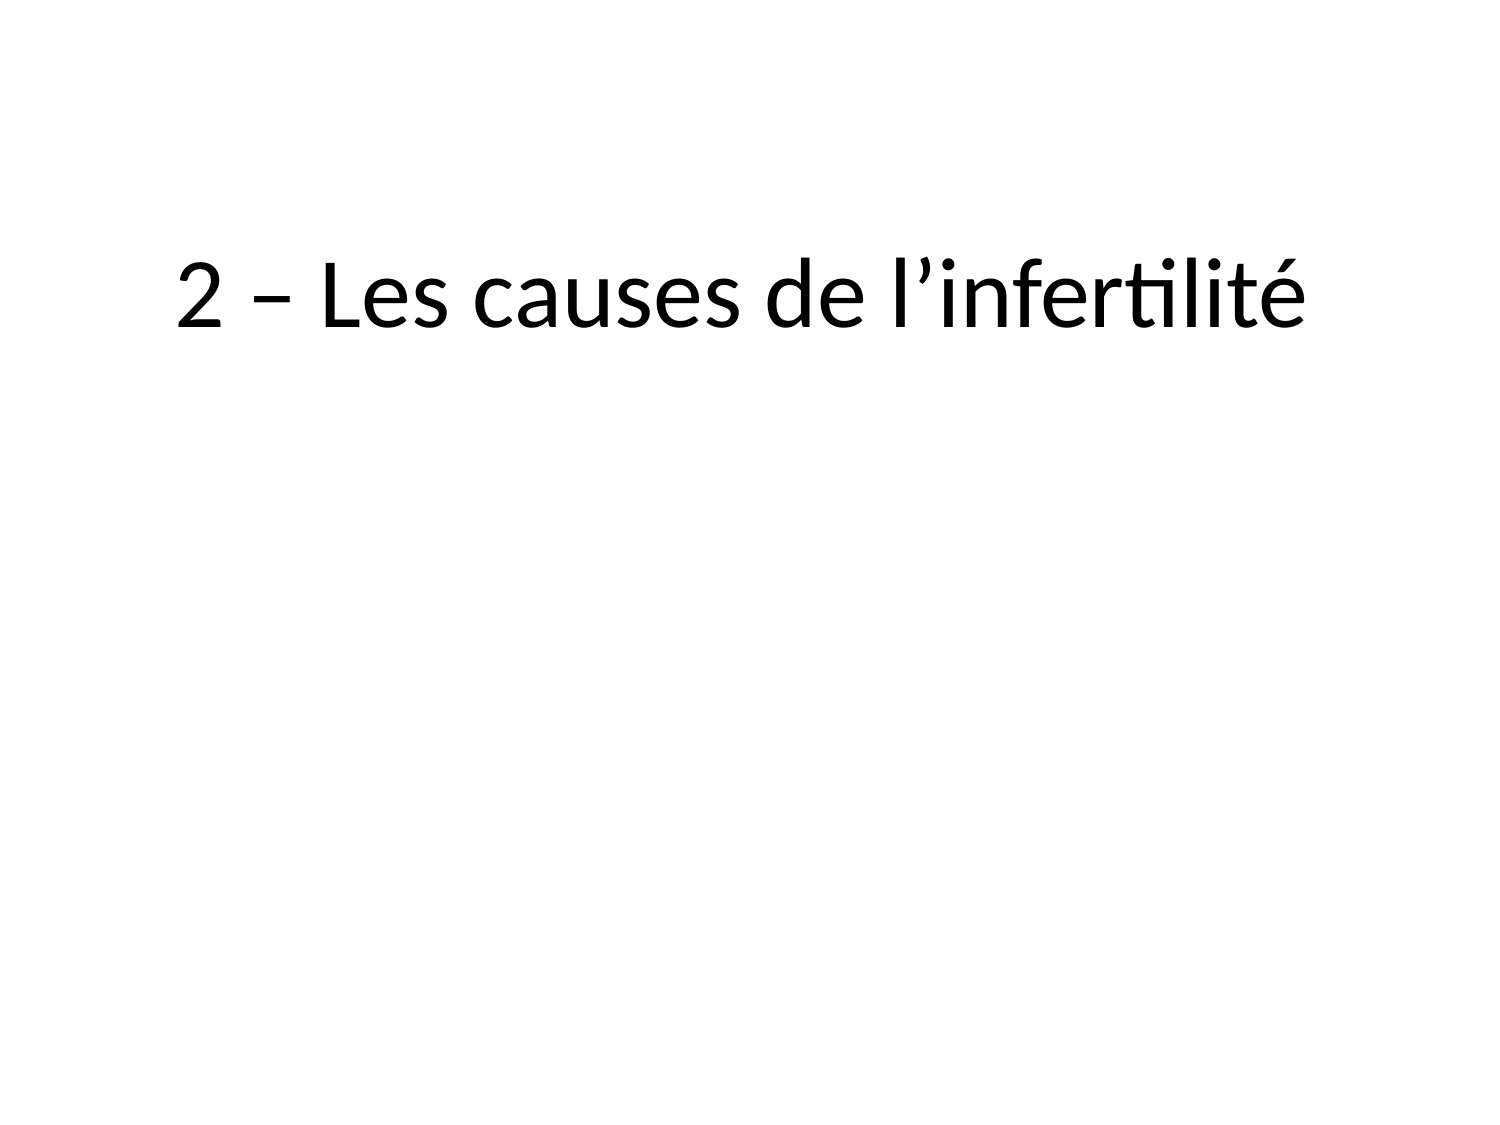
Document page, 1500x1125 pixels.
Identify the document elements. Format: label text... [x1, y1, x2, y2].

text_box 2 – Les causes de l’infertilité [159, 219, 1459, 355]
